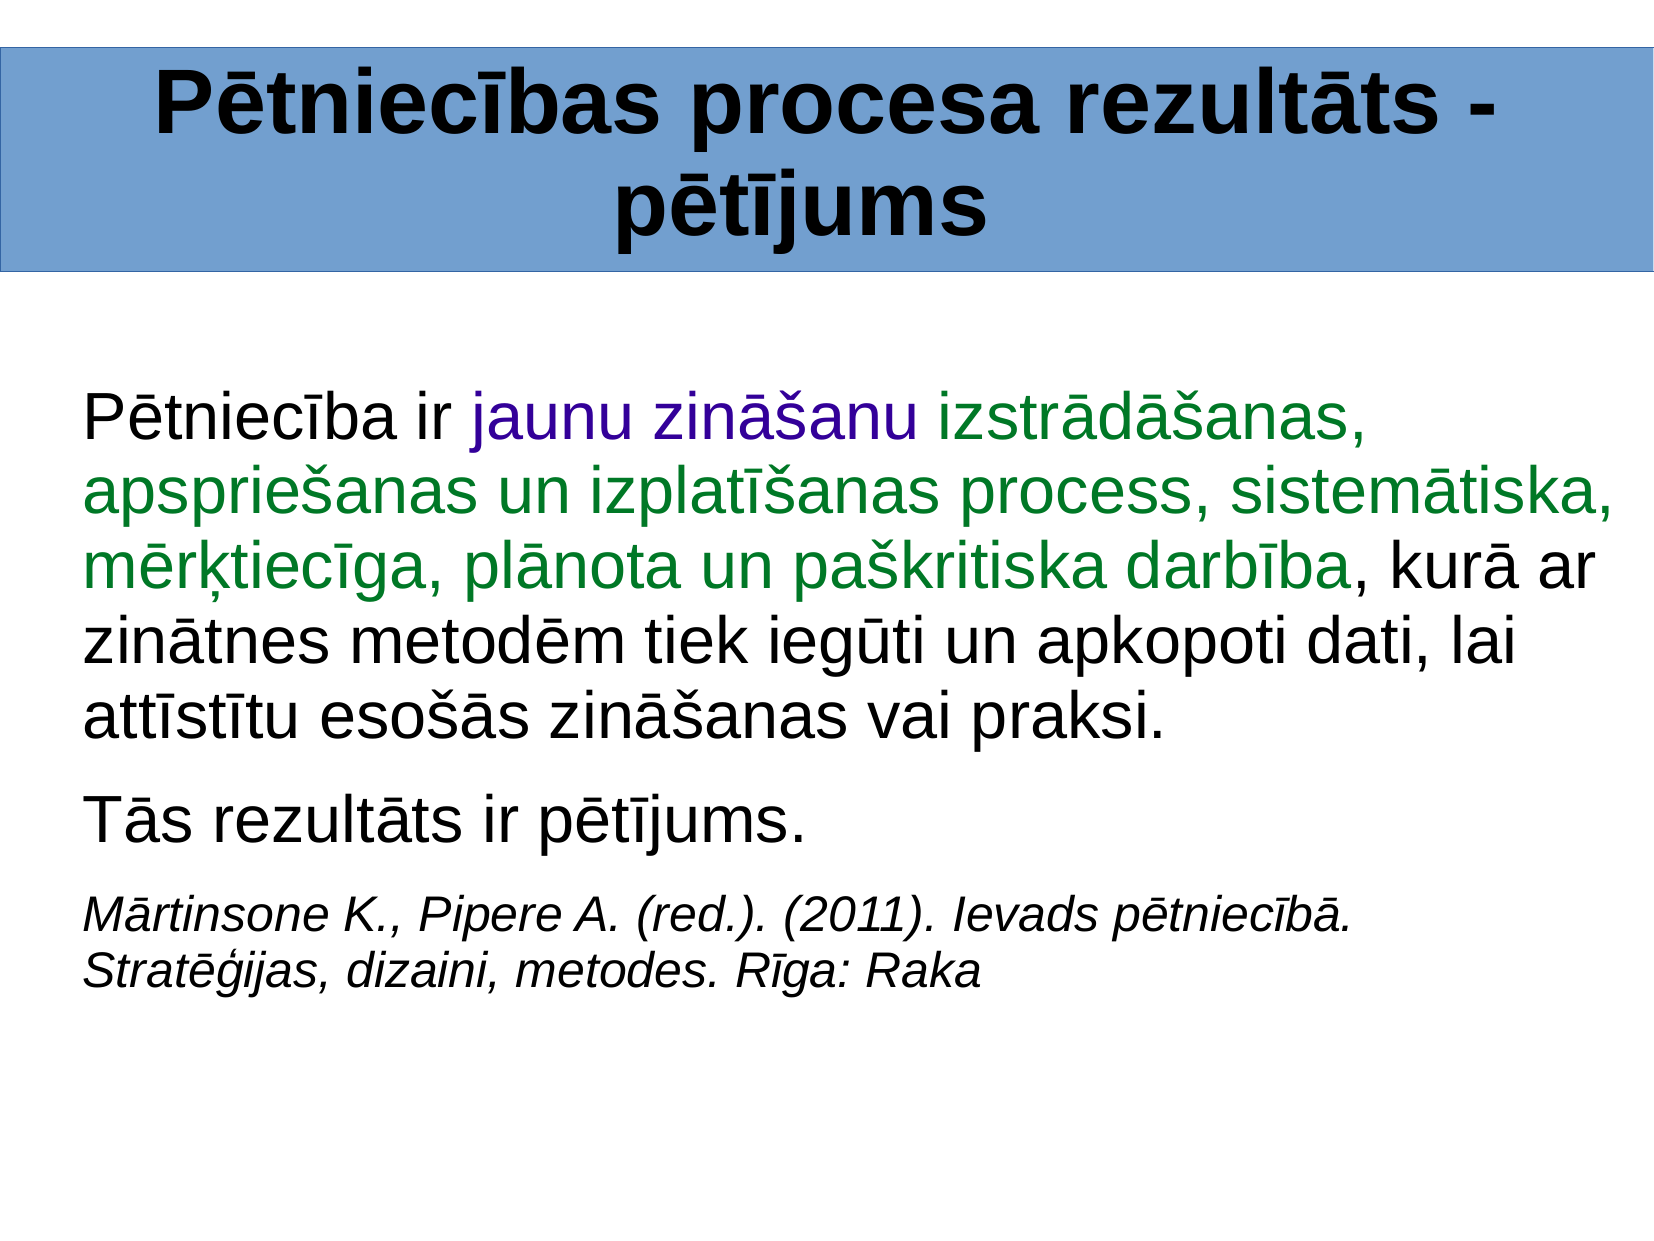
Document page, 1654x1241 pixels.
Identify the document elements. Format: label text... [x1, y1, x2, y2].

list Pētniecība ir jaunu zināšanu izstrādāšanas, apspriešanas un izplatīšanas process, sistemātiska, mērķtiecīga, plānota un paškritiska darbība, kurā ar zinātnes metodēm tiek iegūti un apkopoti dati, lai attīstītu esošās zināšanas vai praksi. Tās rezultāts ir pētījums. Mārtinsone K., Pipere A. (red.). (2011). Ievads pētniecībā. Stratēģijas, dizaini, metodes. Rīga: Raka [82, 378, 1619, 1099]
text_box [0, 47, 1654, 272]
title Pētniecības procesa rezultāts - pētījums [82, 49, 1571, 257]
